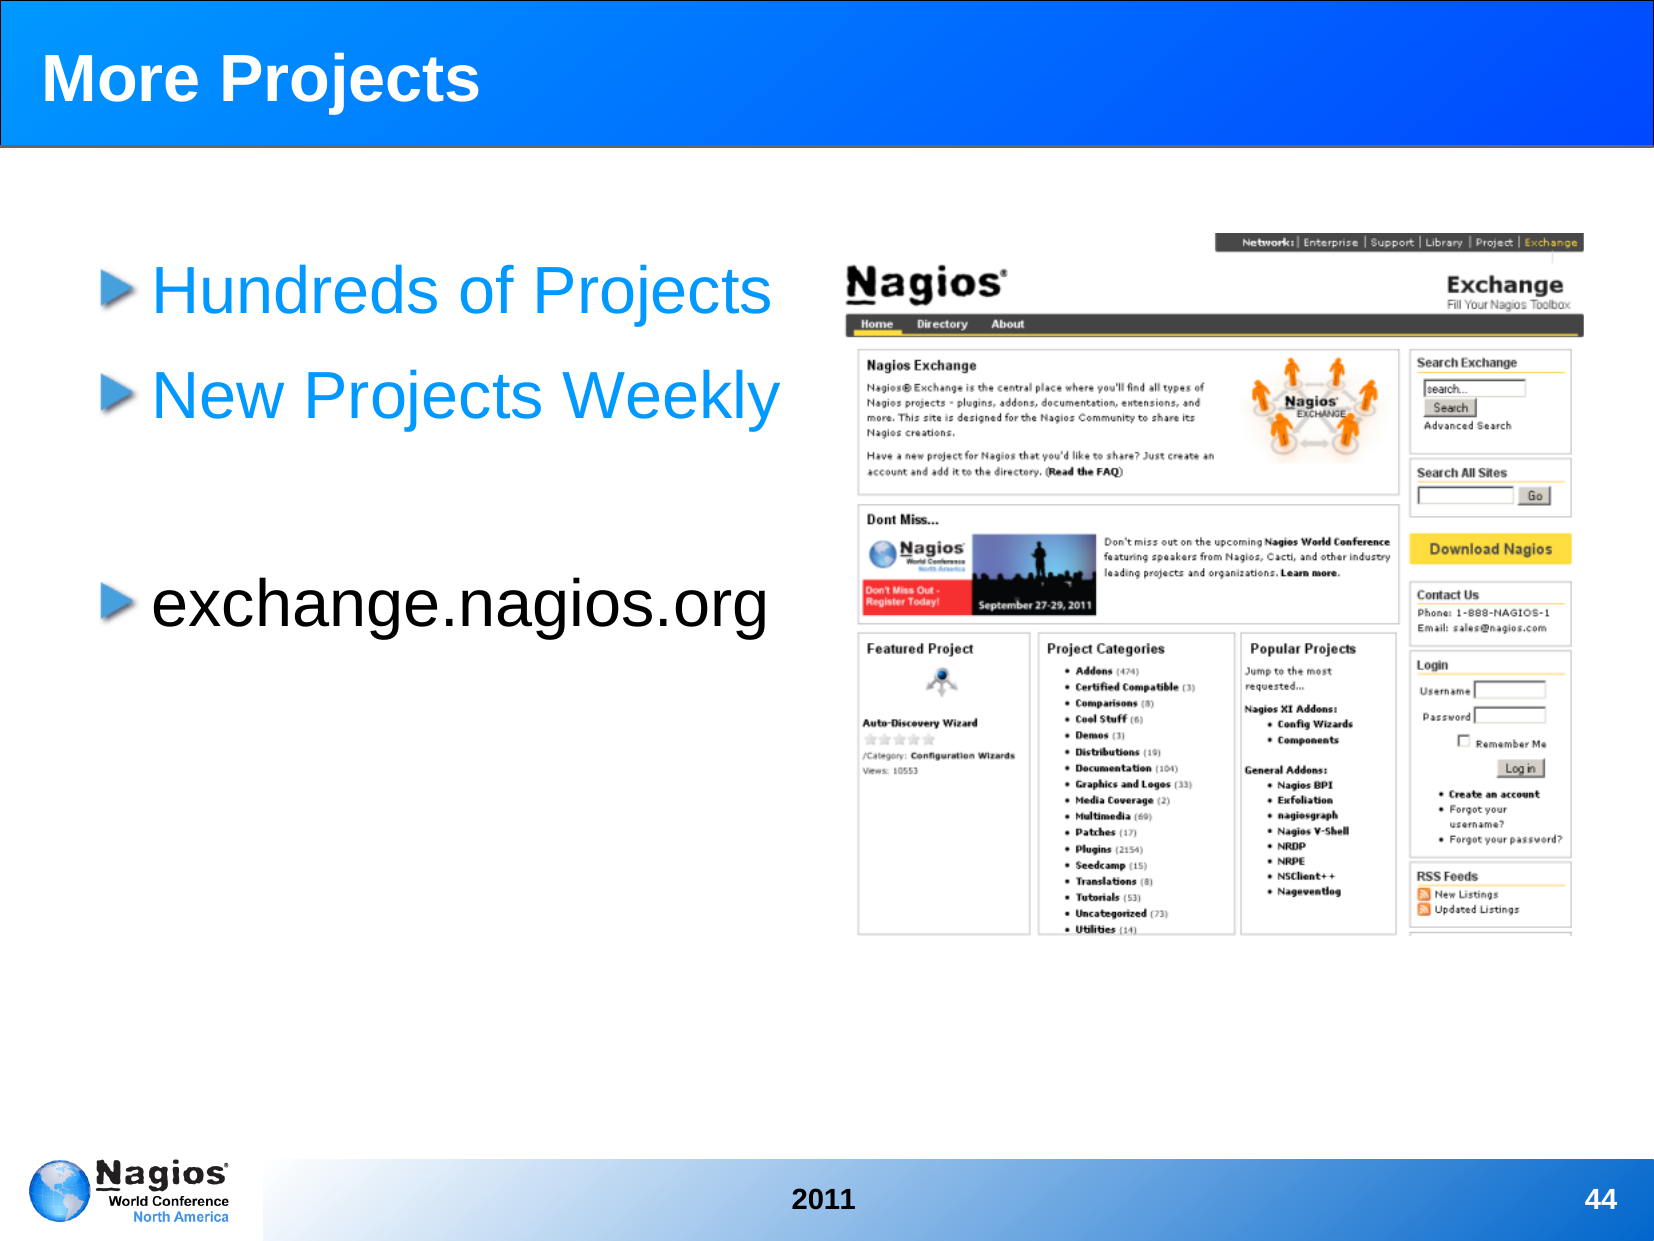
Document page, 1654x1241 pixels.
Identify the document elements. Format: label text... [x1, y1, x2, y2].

list Hundreds of Projects New Projects Weekly exchange.nagios.org [80, 253, 1569, 1058]
picture [837, 233, 1588, 936]
title More Projects [41, 36, 1248, 120]
picture [29, 1159, 229, 1235]
